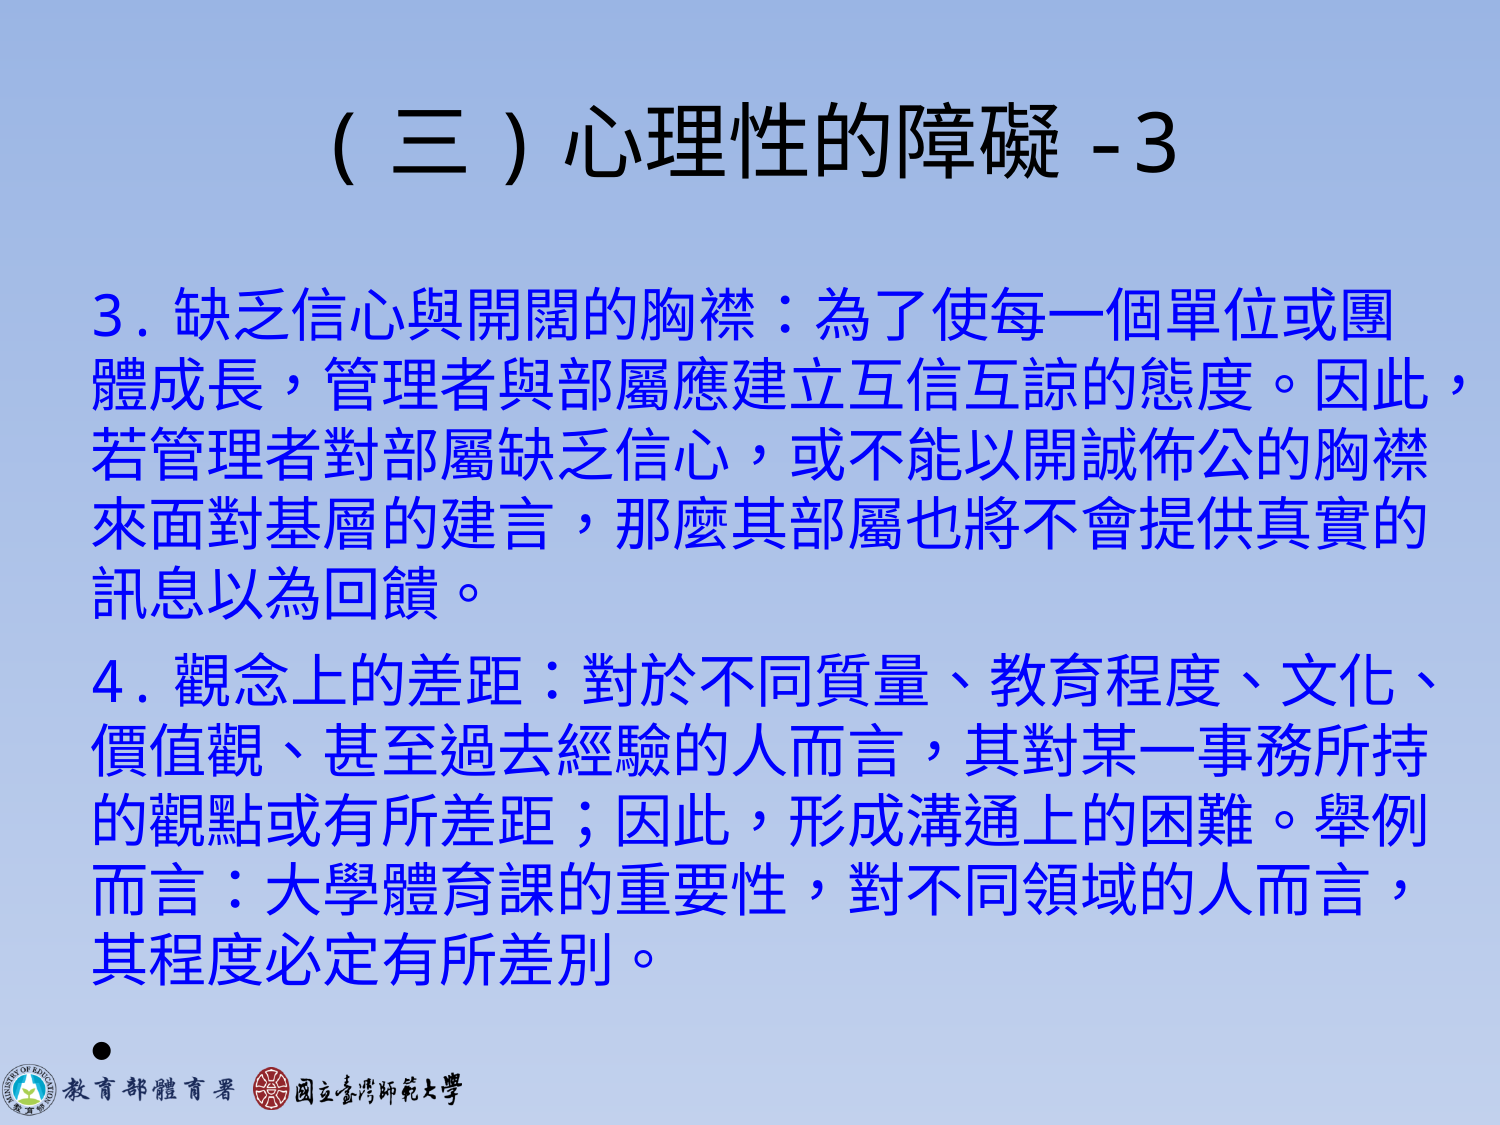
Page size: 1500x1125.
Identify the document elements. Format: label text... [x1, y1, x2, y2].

title (三)心理性的障礙-3 [75, 45, 1426, 233]
list 3.缺乏信心與開闊的胸襟：為了使每一個單位或團體成長，管理者與部屬應建立互信互諒的態度。因此，若管理者對部屬缺乏信心，或不能以開誠佈公的胸襟來面對基層的建言，那麼其部屬也將不會提供真實的訊息以為回饋。 4.觀念上的差距：對於不同質量、教育程度、文化、價值觀、甚至過去經驗的人而言，其對某一事務所持的觀點或有所差距；因此，形成溝通上的困難。舉例而言：大學體育課的重要性，對不同領域的人而言，其程度必定有所差別。 [75, 270, 1447, 1014]
